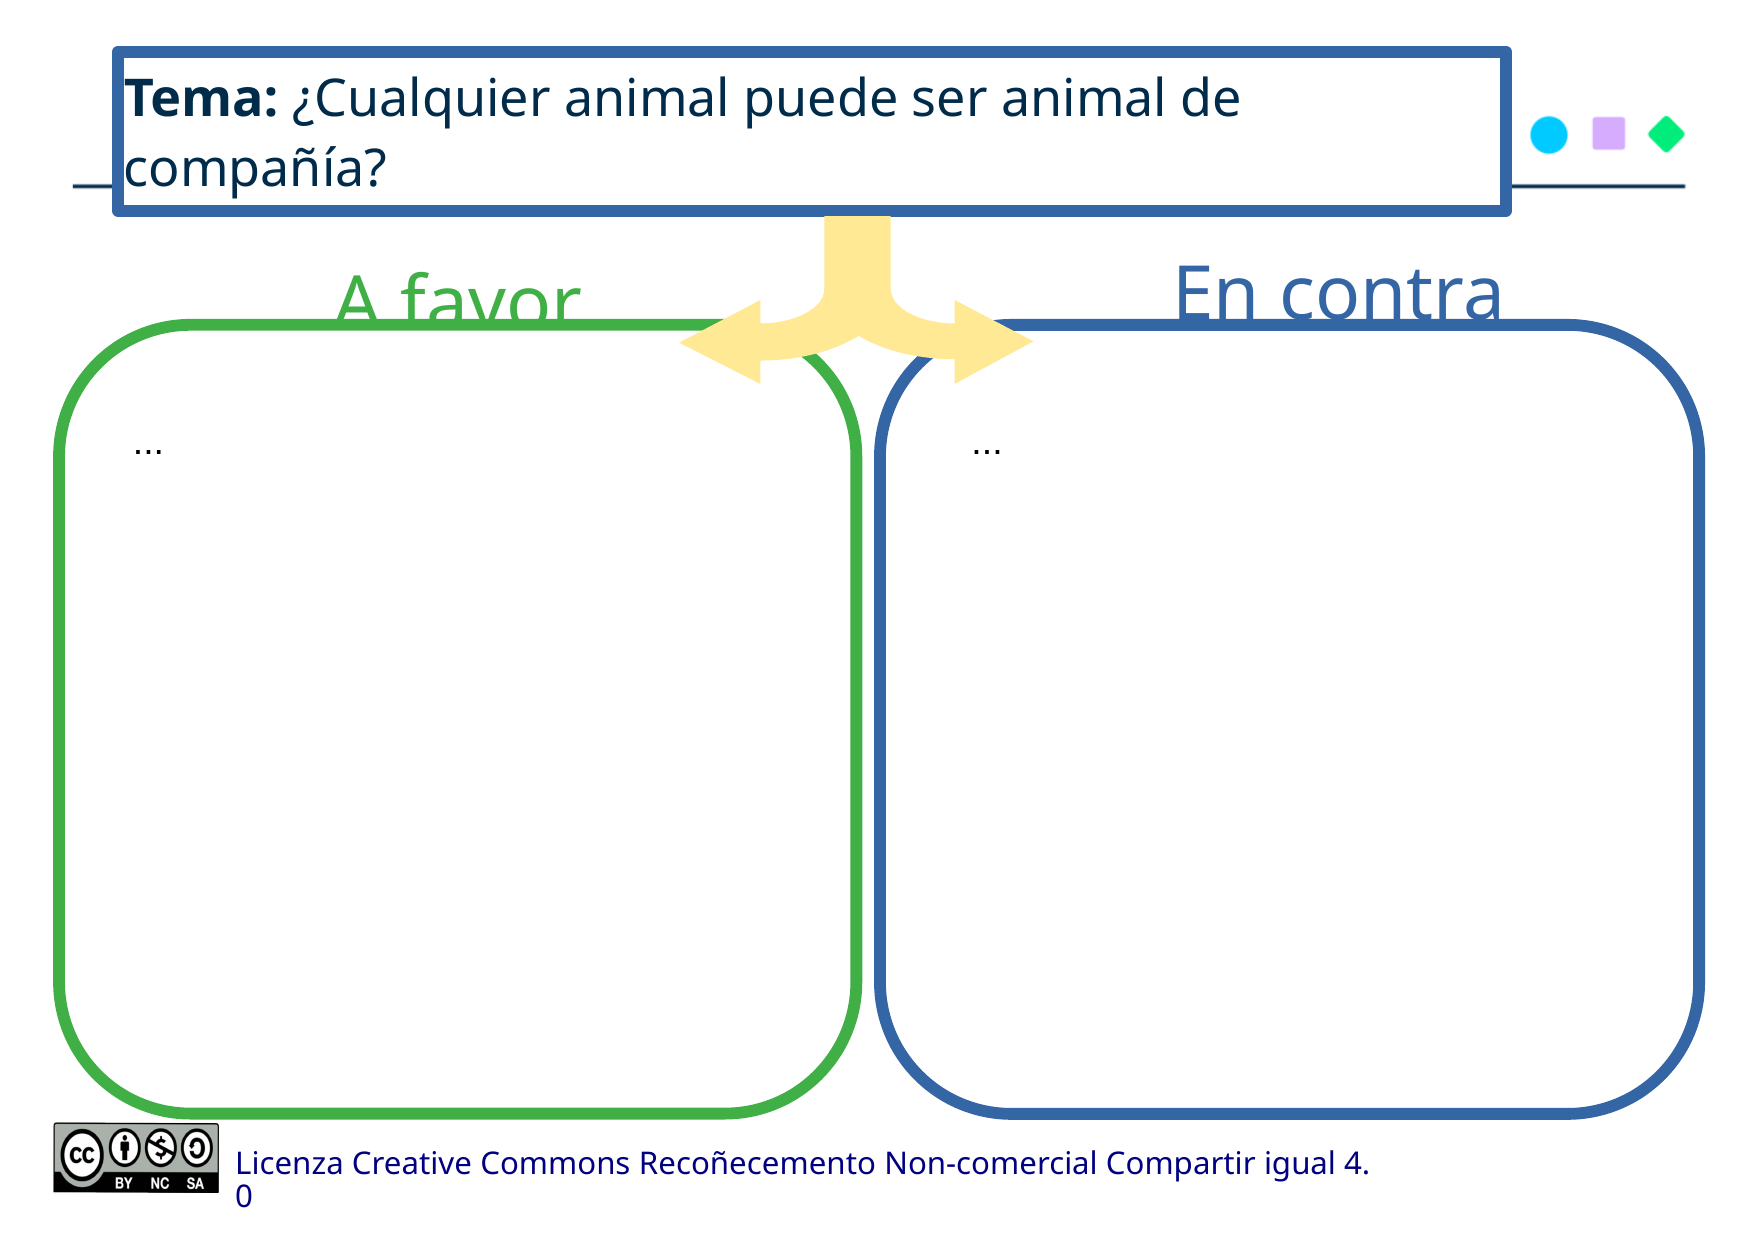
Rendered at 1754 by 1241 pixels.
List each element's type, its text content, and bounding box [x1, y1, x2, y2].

picture [59, 88, 112, 211]
text_box [679, 216, 1700, 1114]
title Tema: ¿Cualquier animal puede ser animal de compañía? [118, 51, 1506, 211]
text_box Licenza Creative Commons Recoñecemento Non-comercial Compartir igual 4.0 [220, 1113, 1388, 1211]
text_box A favor [318, 242, 586, 358]
text_box En contra [1157, 231, 1508, 347]
text_box ... [118, 413, 798, 471]
picture [1512, 88, 1695, 211]
picture [53, 1122, 219, 1193]
text_box ... [956, 413, 1636, 471]
